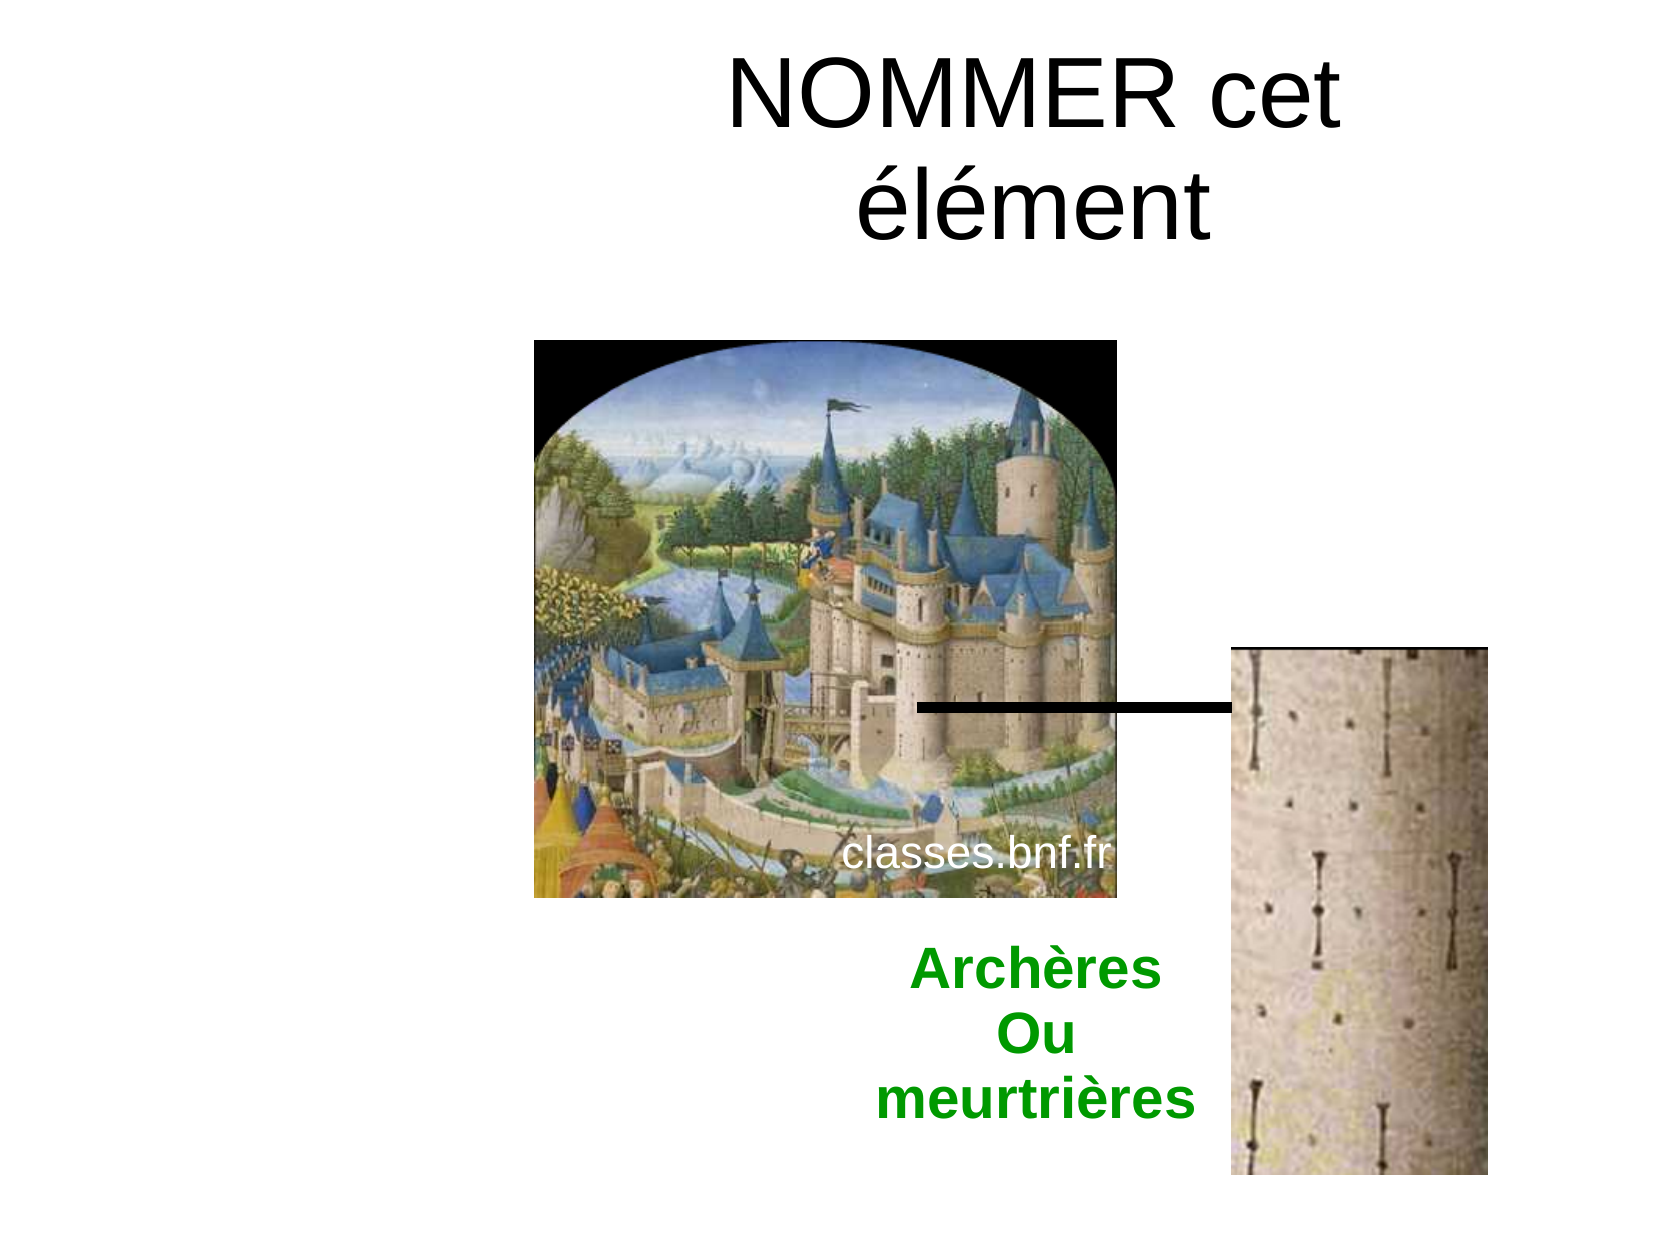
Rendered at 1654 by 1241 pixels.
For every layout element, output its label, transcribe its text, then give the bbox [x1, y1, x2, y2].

picture [1231, 647, 1488, 1175]
text_box NOMMER cet élément [531, 29, 1536, 268]
text_box classes.bnf.fr [826, 819, 1152, 886]
picture [534, 340, 1117, 898]
text_box Archères Ou meurtrières [855, 928, 1218, 1221]
